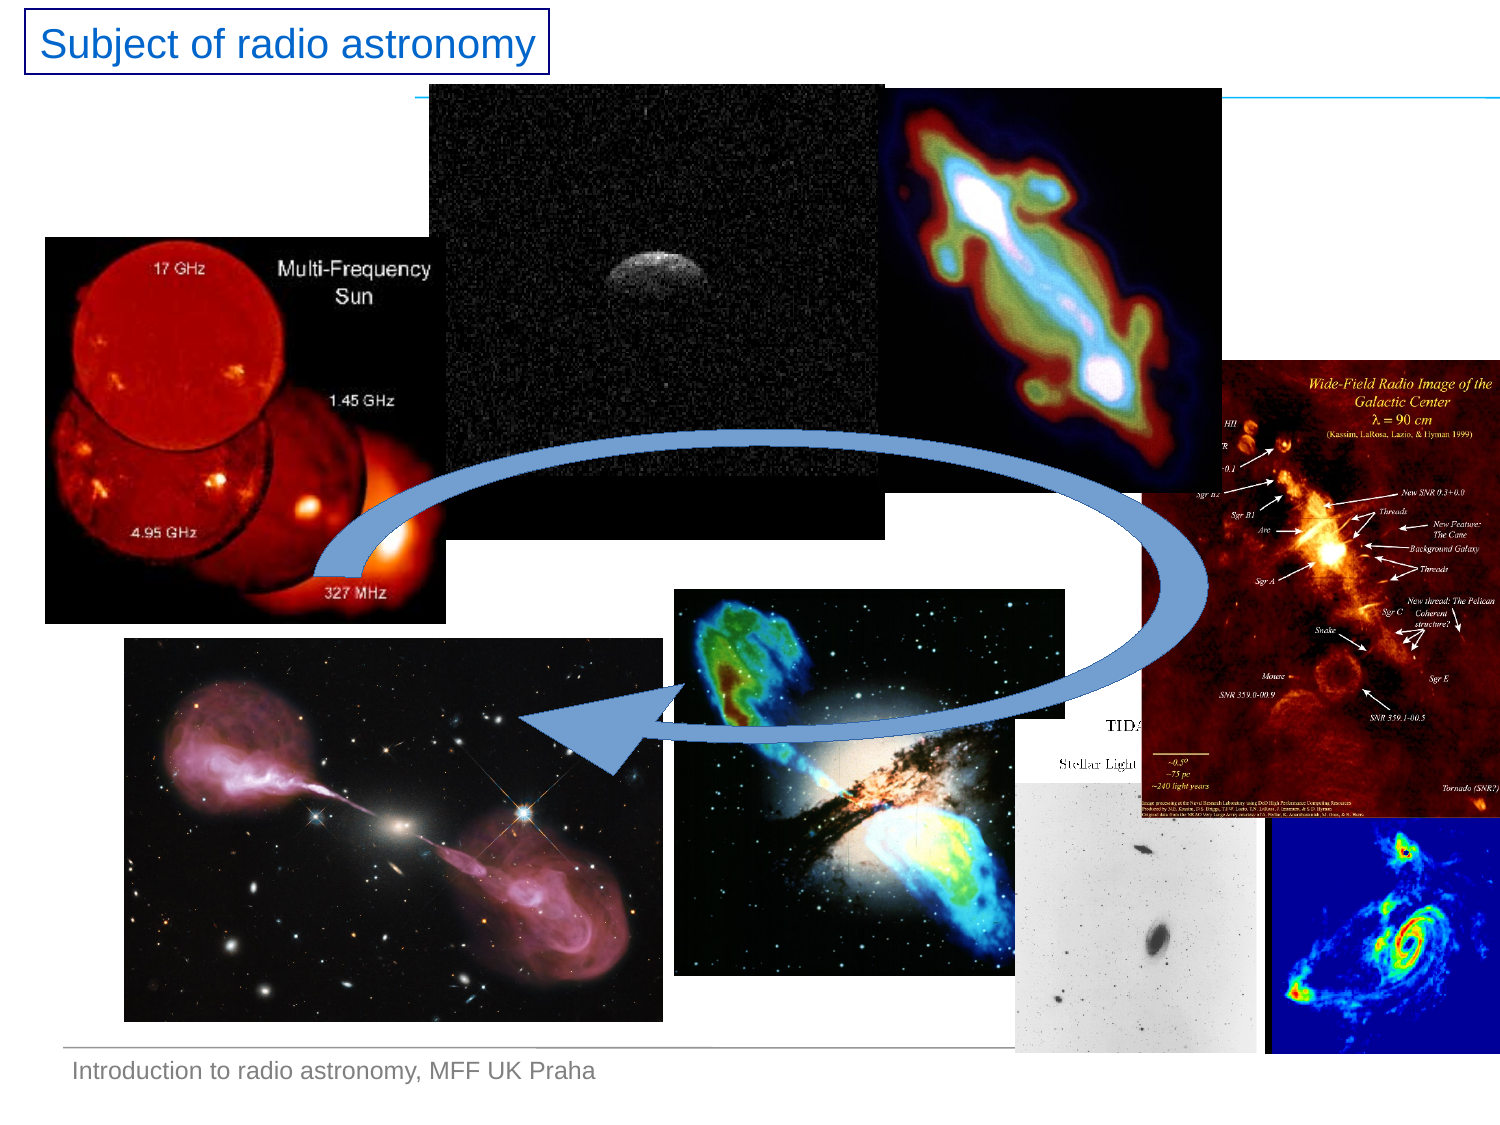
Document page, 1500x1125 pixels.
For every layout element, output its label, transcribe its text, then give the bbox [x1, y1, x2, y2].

picture [1141, 545, 1160, 628]
picture [124, 638, 663, 1022]
picture [45, 84, 1500, 1054]
text_box [313, 429, 1209, 776]
picture [657, 713, 663, 722]
text_box Subject of radio astronomy [24, 8, 549, 75]
picture [674, 589, 1065, 726]
